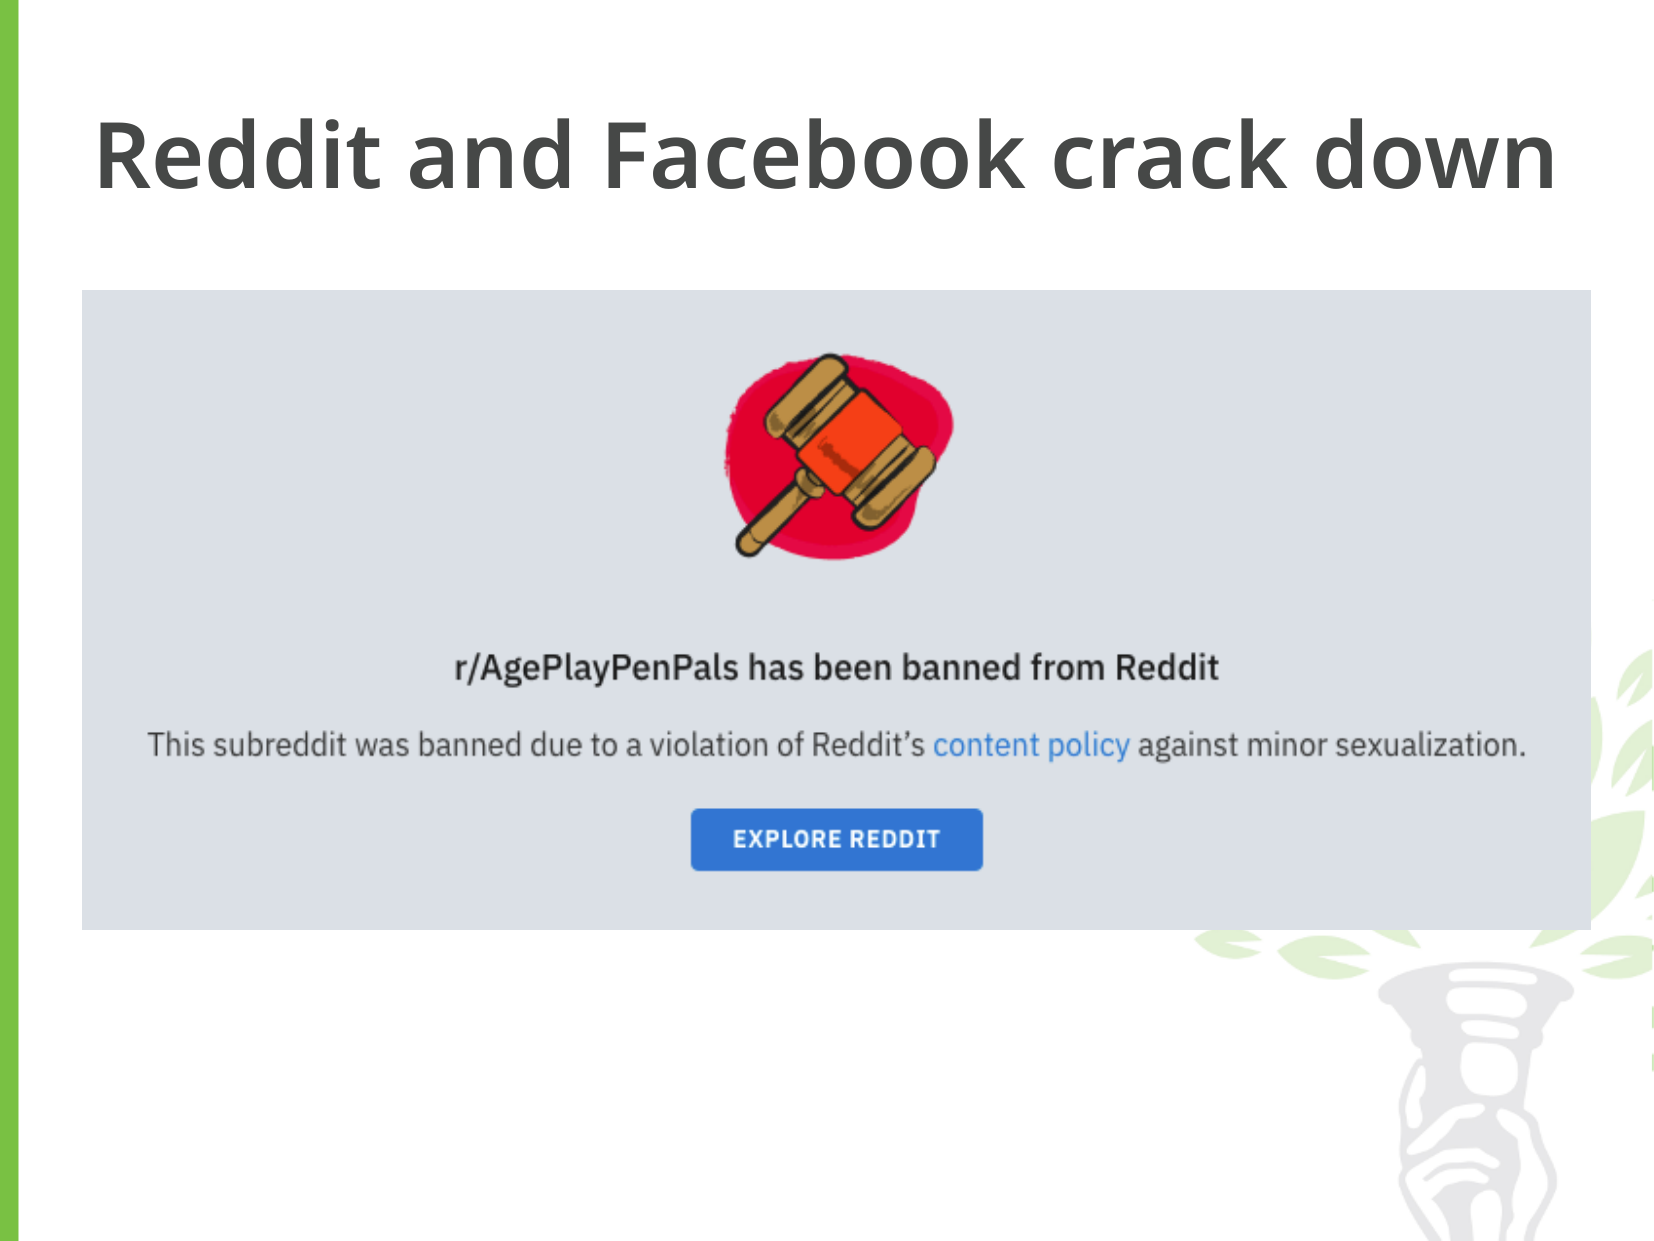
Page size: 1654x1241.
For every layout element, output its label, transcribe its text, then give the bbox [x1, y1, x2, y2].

title Reddit and Facebook crack down [82, 49, 1571, 257]
picture [0, 0, 1654, 1241]
